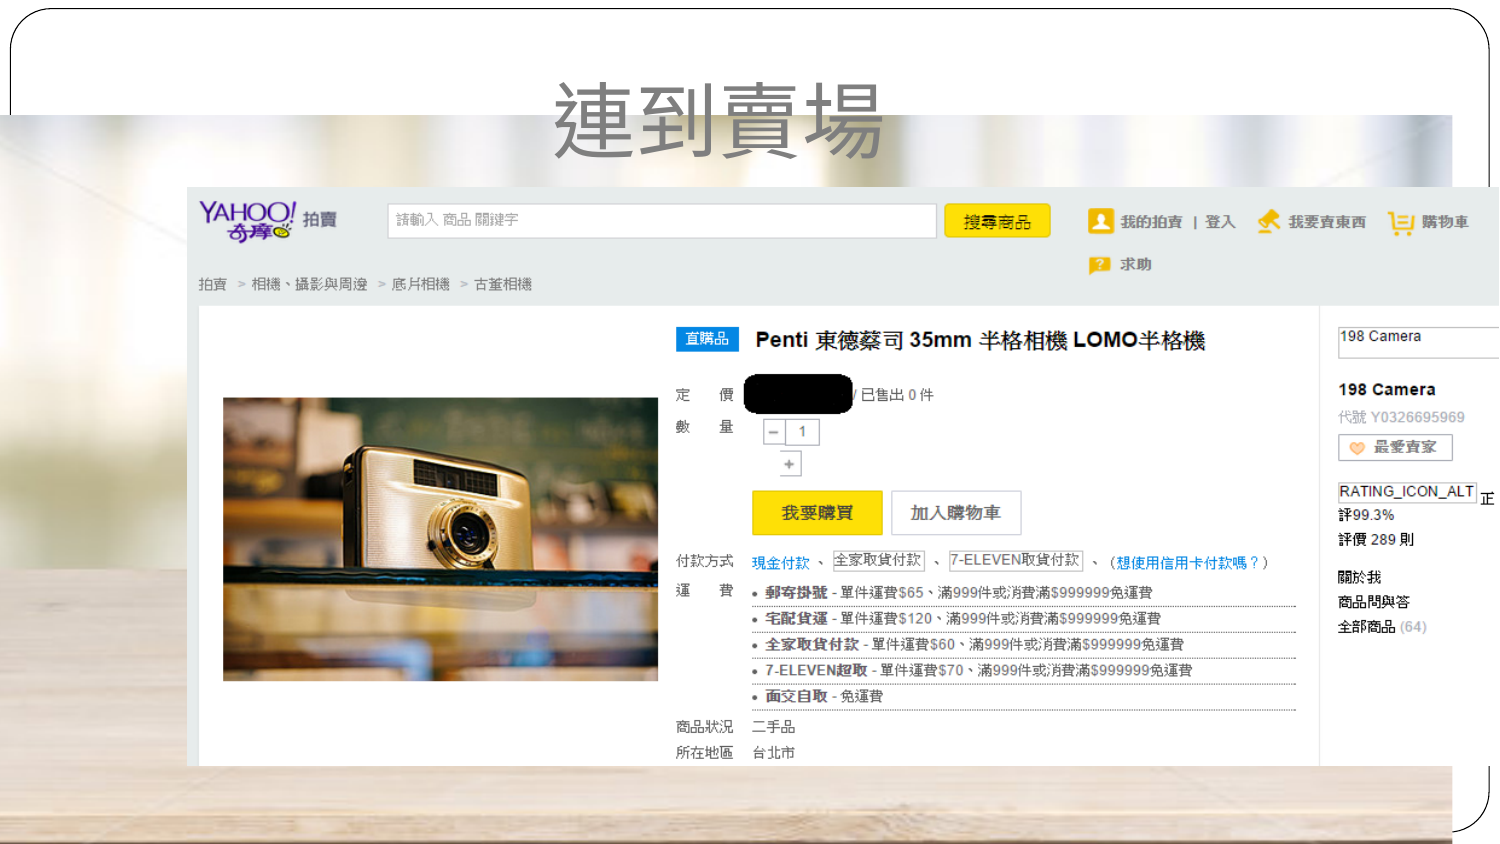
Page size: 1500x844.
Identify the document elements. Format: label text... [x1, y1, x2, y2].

title 連到賣場 [537, 43, 1500, 185]
picture [0, 115, 1499, 844]
